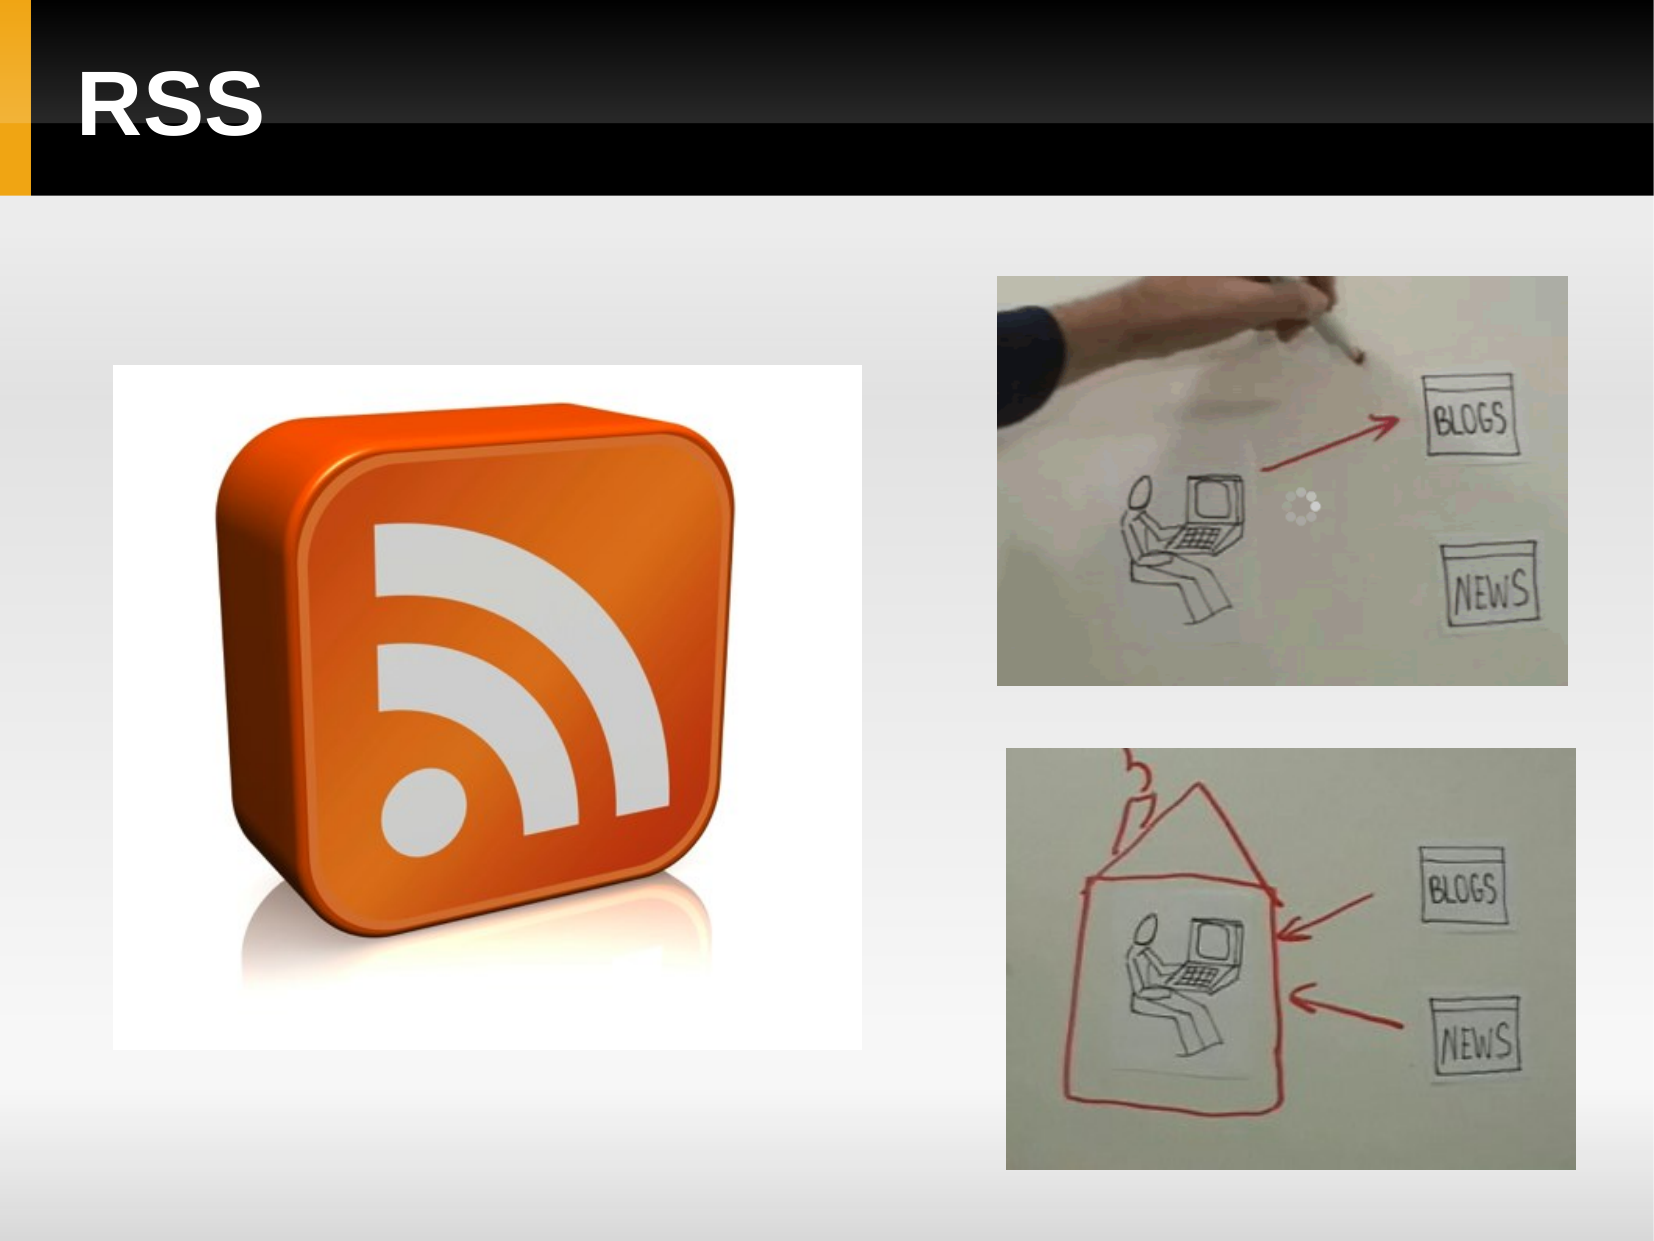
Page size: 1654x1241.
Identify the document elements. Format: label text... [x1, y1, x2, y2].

picture [0, 0, 1654, 1241]
title RSS [76, 0, 1565, 208]
